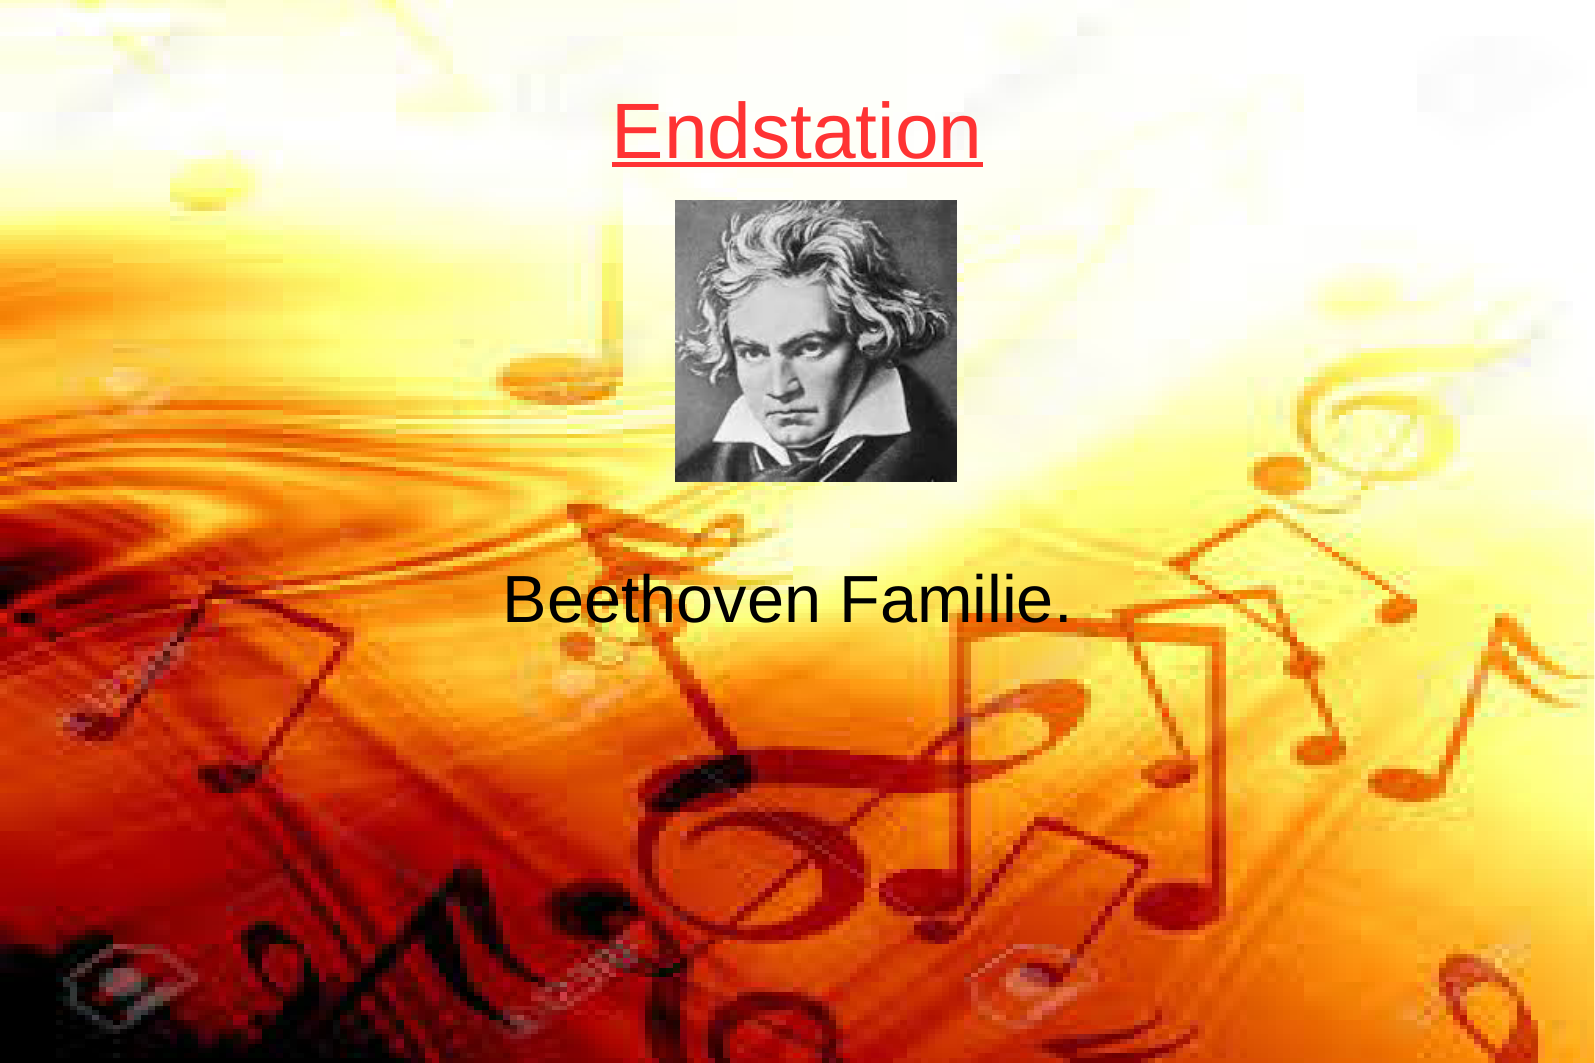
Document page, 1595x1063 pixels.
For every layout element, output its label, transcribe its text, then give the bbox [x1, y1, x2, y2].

subtitle Beethoven Familie. [79, 248, 1515, 951]
picture [0, 0, 1595, 1063]
title Endstation [79, 42, 1515, 220]
